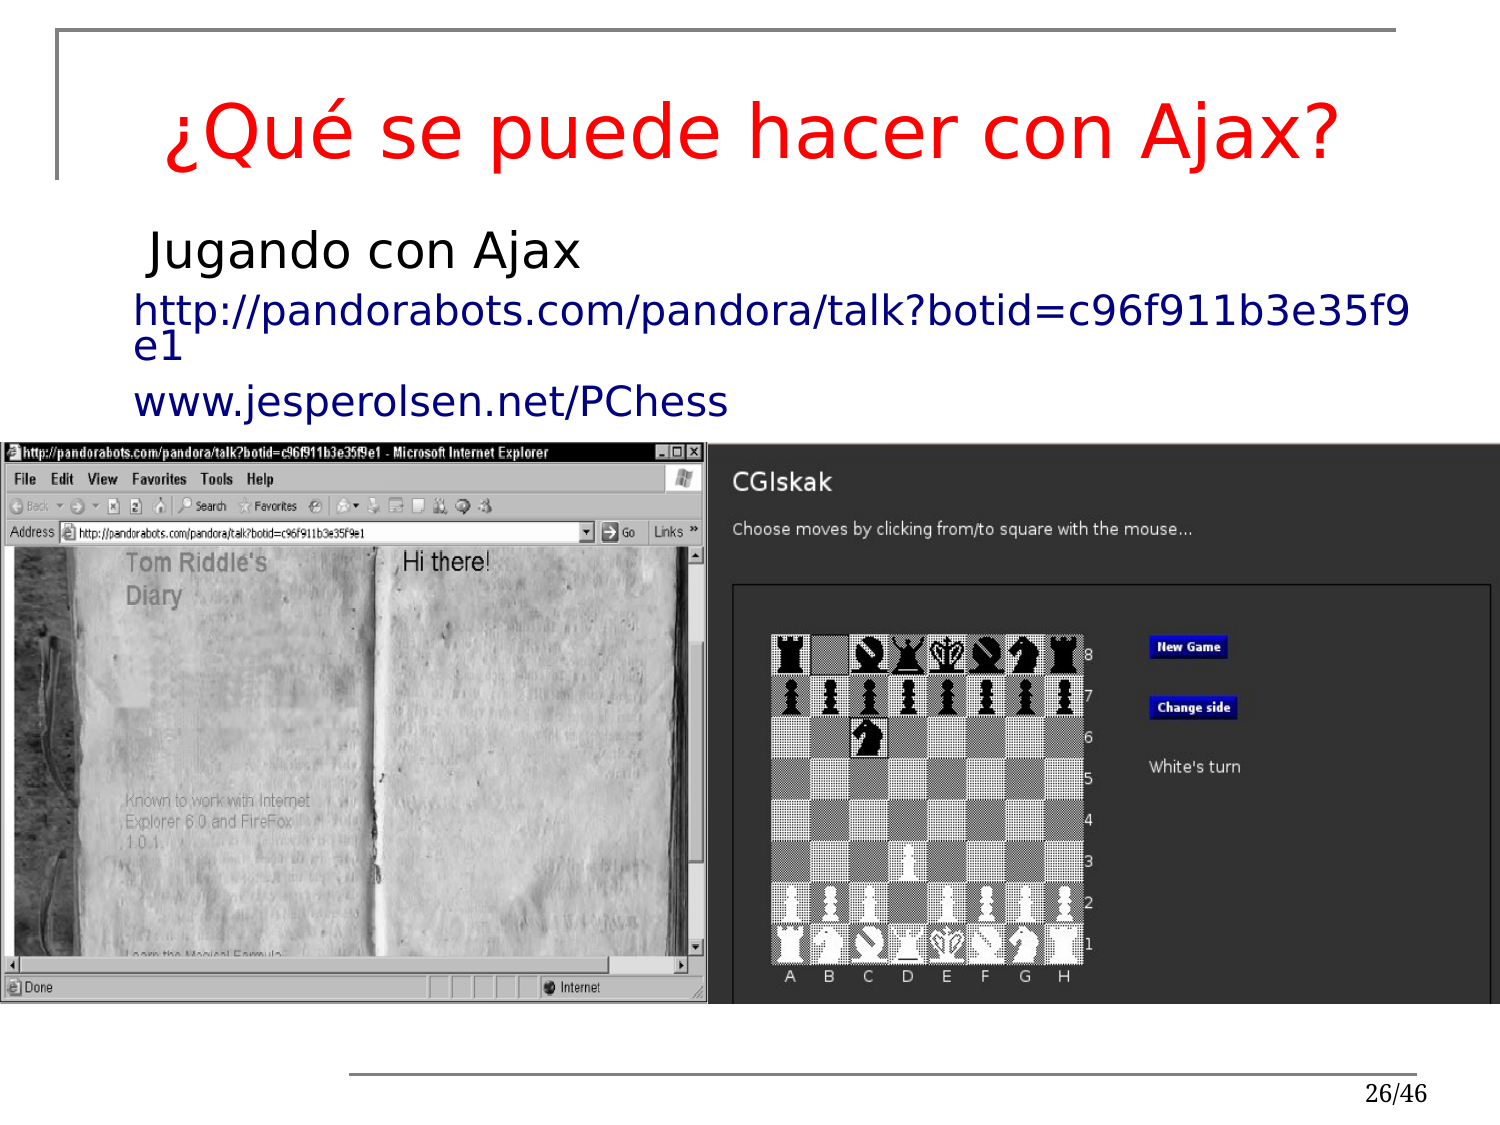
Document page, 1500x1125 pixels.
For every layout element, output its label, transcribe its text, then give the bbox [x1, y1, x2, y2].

picture [0, 442, 1500, 1004]
title ¿Qué se puede hacer con Ajax? [59, 59, 1447, 207]
list Jugando con Ajax http://pandorabots.com/pandora/talk?botid=c96f911b3e35f9e1 www.jesperolsen.net/PChess [118, 218, 1447, 405]
